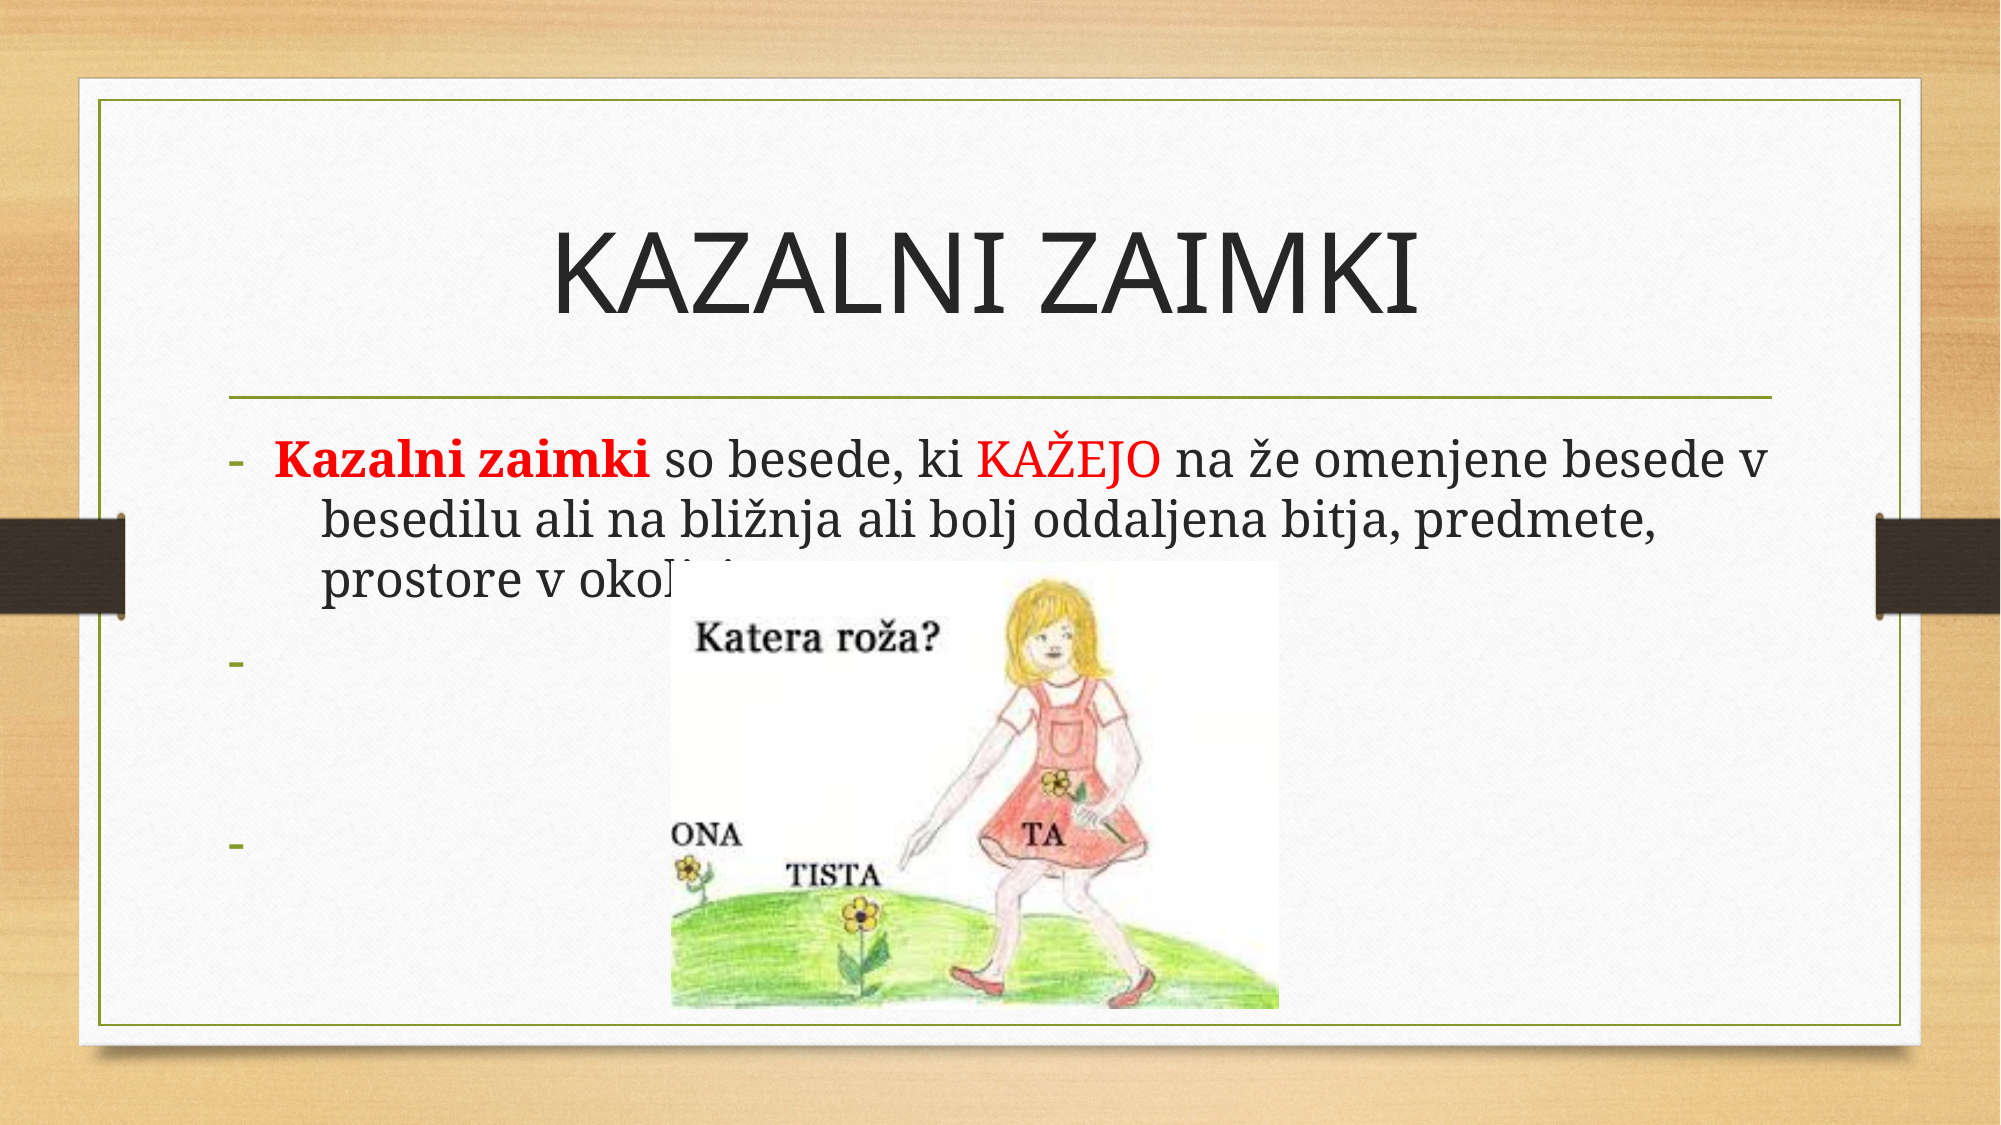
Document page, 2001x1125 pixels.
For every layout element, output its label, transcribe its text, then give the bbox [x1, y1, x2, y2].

picture [671, 561, 1279, 1009]
list Kazalni zaimki so besede, ki KAŽEJO na že omenjene besede v besedilu ali na bližnja ali bolj oddaljena bitja, predmete, prostore v okolici govorca. [212, 419, 1788, 1029]
title KAZALNI ZAIMKI [212, 161, 1788, 376]
